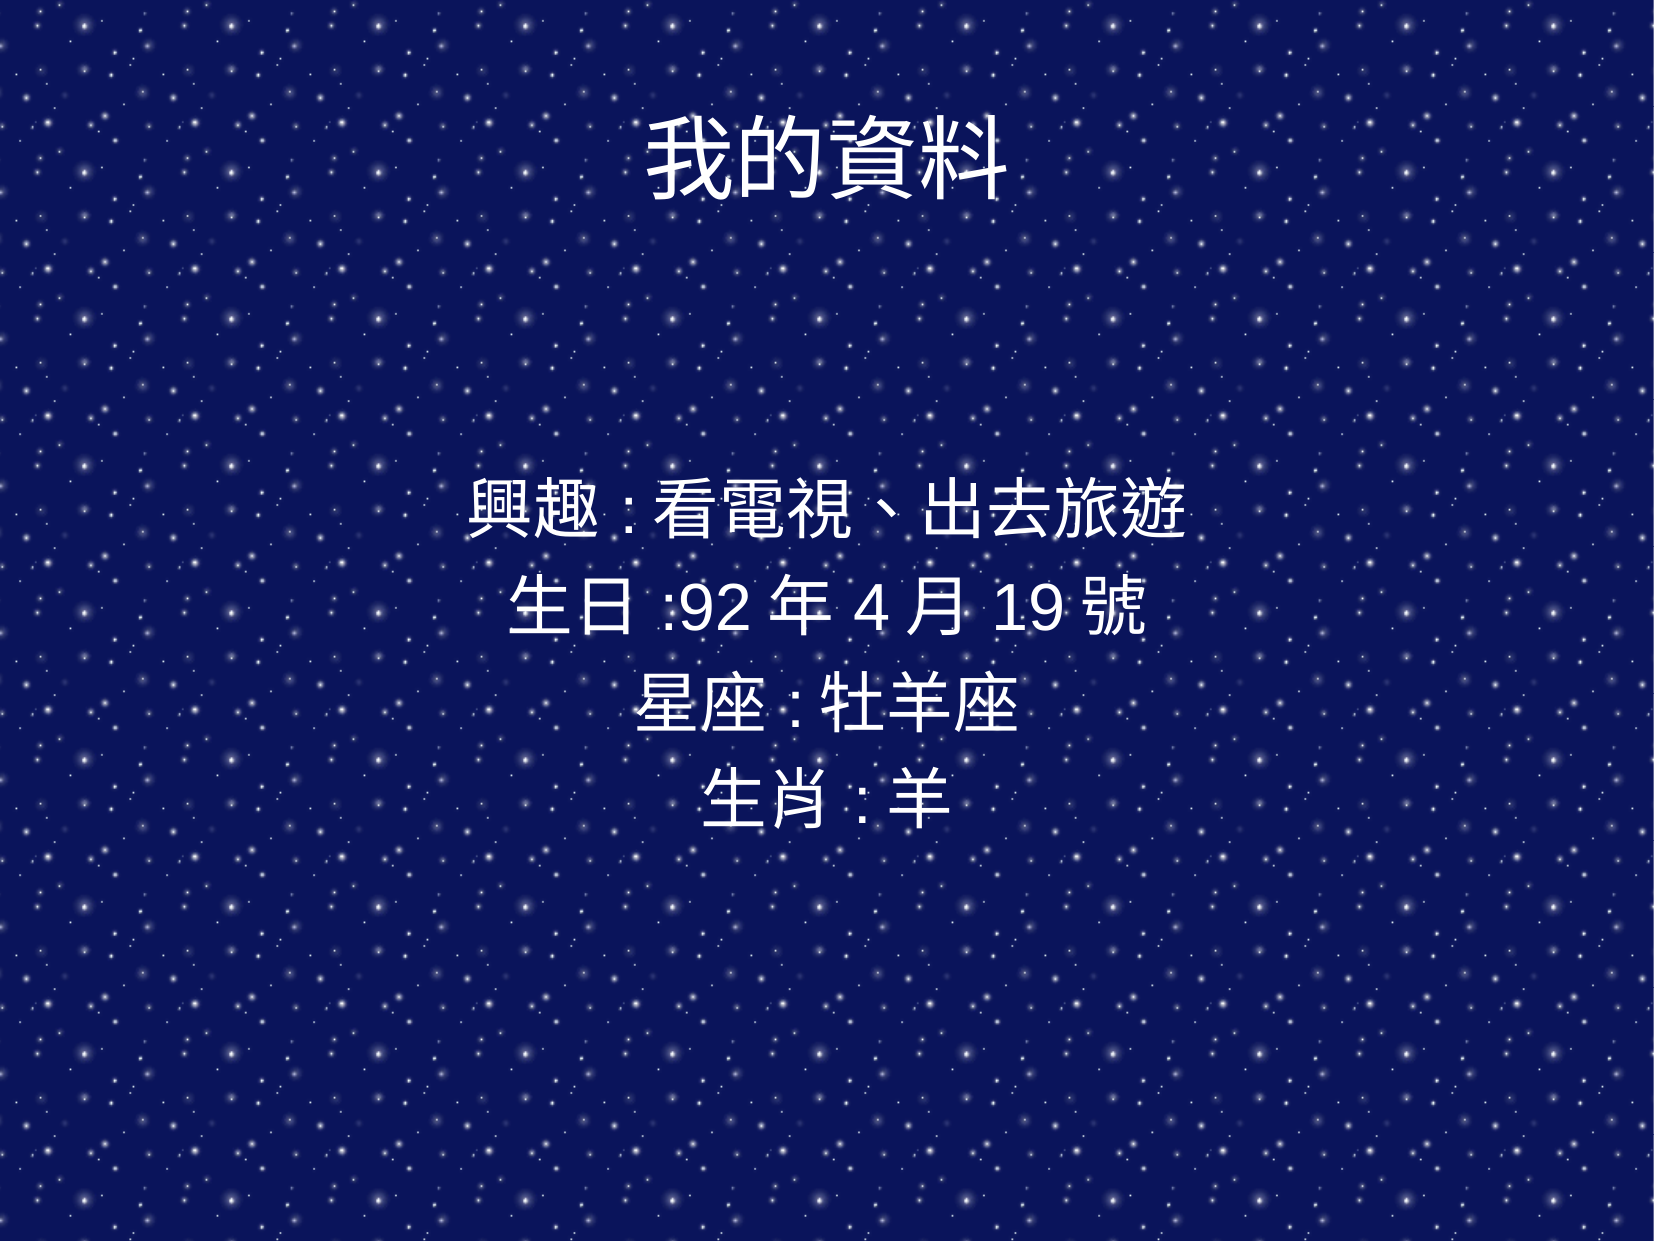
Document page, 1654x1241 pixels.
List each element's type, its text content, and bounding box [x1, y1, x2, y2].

subtitle 興趣:看電視、出去旅遊 生日:92年4月19號 星座:牡羊座 生肖:羊 [82, 290, 1571, 1010]
title 我的資料 [82, 49, 1571, 257]
picture [0, 0, 1654, 1241]
